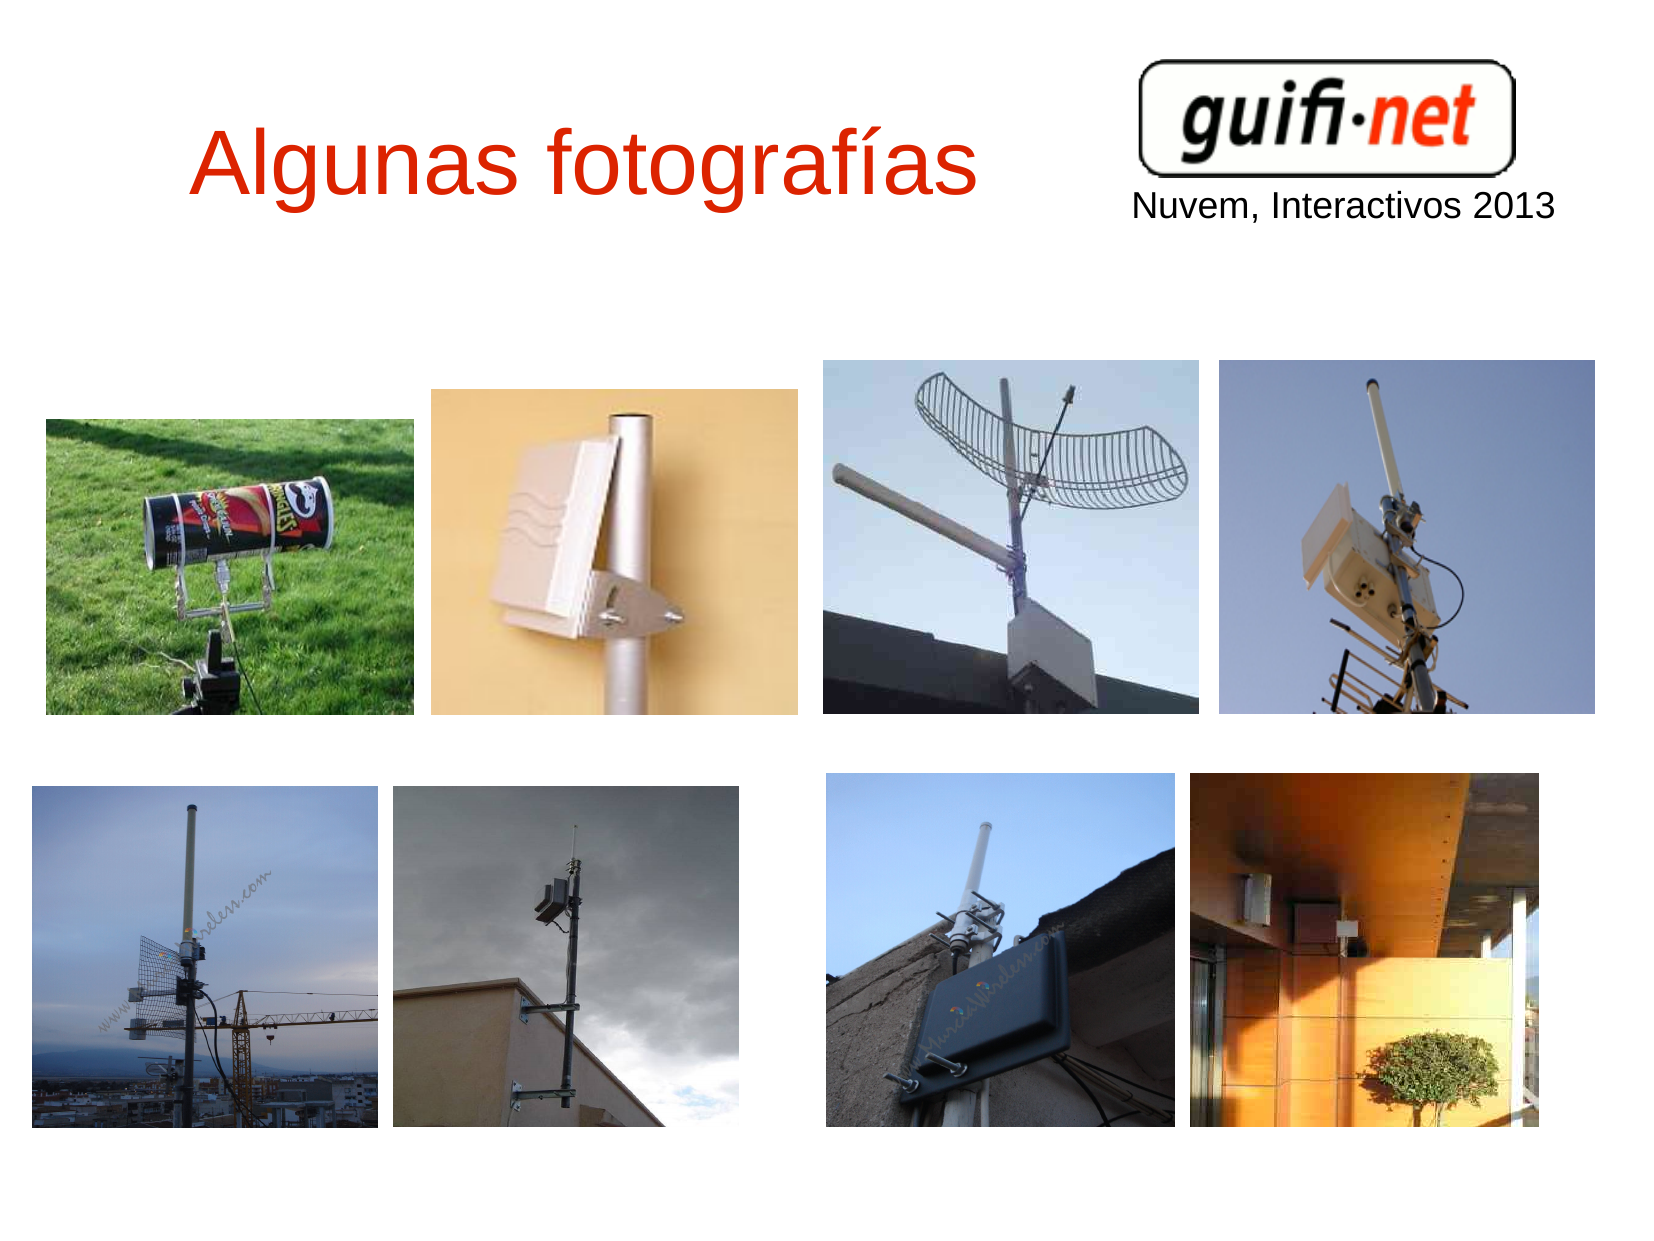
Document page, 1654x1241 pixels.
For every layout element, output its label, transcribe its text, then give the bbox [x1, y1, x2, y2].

picture [823, 360, 1199, 714]
title Algunas fotografías [76, 66, 1093, 259]
picture [46, 419, 414, 715]
picture [826, 773, 1175, 1127]
text_box Nuvem, Interactivos 2013 [1033, 177, 1654, 277]
picture [32, 786, 378, 1128]
picture [1219, 360, 1595, 714]
picture [431, 389, 798, 715]
picture [1190, 773, 1539, 1127]
picture [393, 786, 739, 1127]
picture [1137, 59, 1516, 177]
